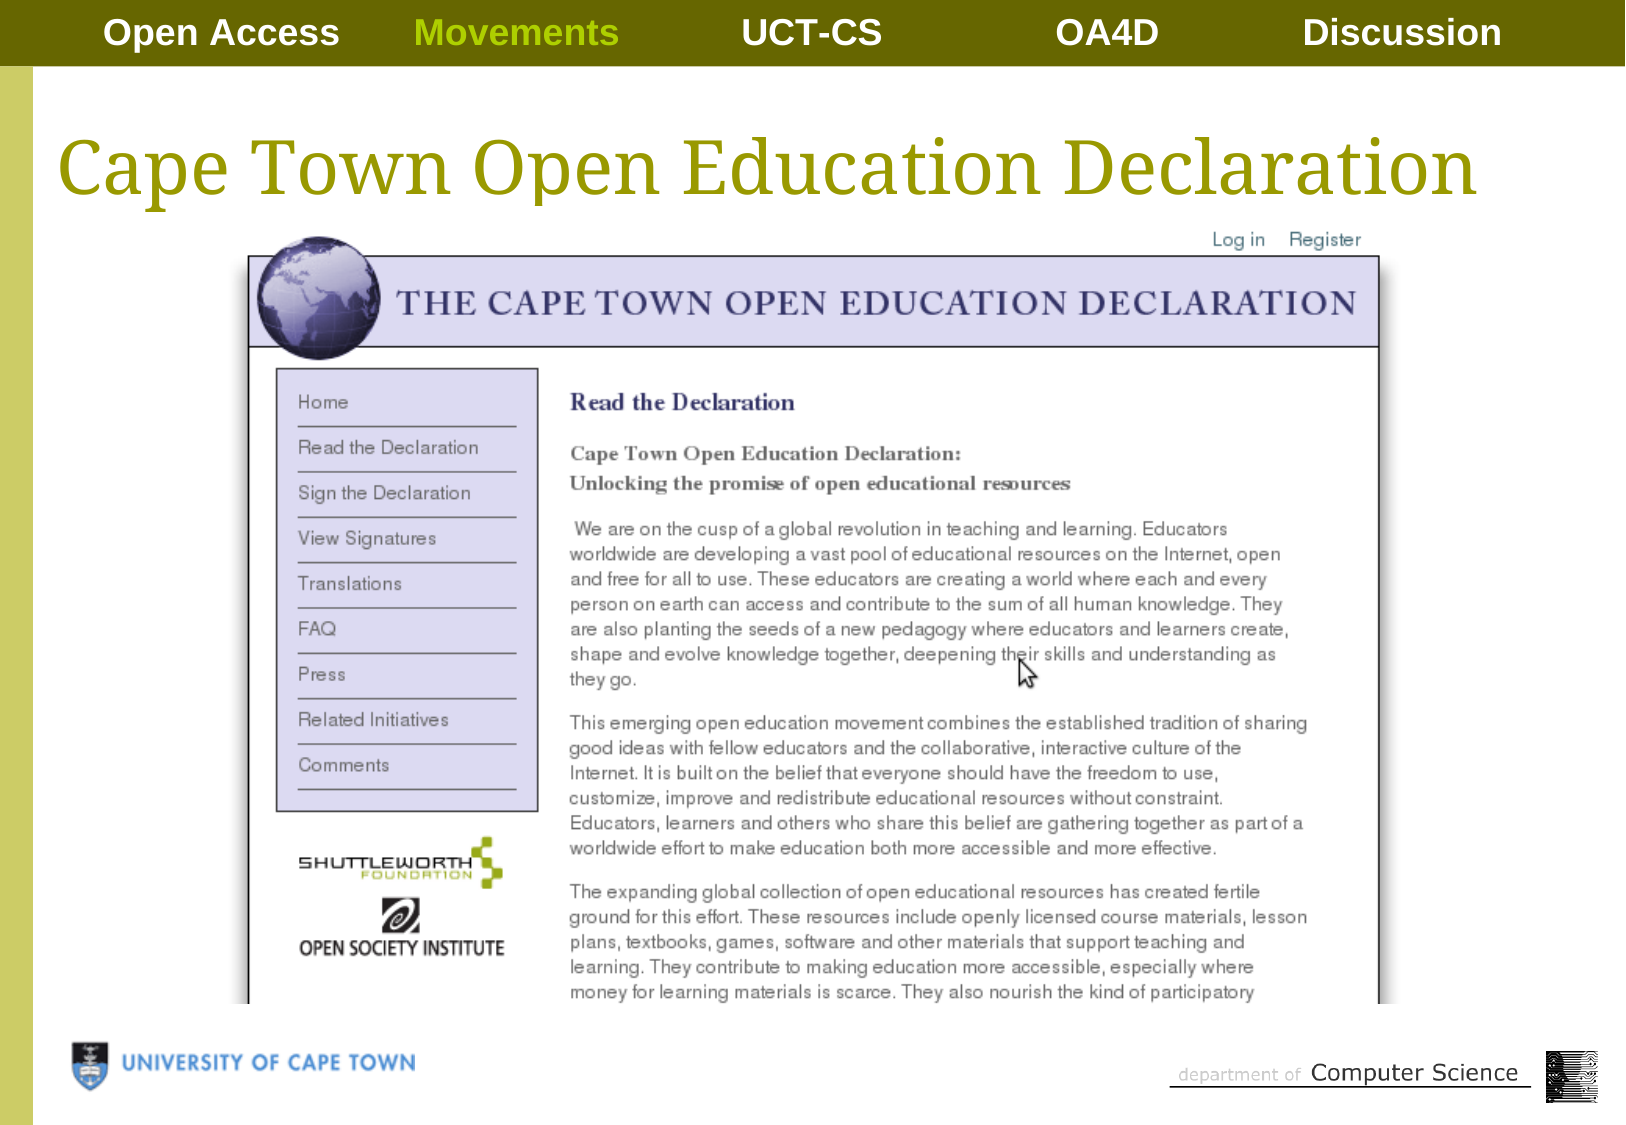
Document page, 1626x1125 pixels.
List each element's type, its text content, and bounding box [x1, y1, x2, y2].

picture [206, 206, 1418, 1004]
picture [61, 1024, 415, 1103]
picture [1169, 1043, 1532, 1091]
title Cape Town Open Education Declaration [56, 109, 1565, 222]
picture [1546, 1051, 1598, 1103]
text_box Open Access Movements UCT-CS OA4D Discussion [29, 0, 1595, 60]
